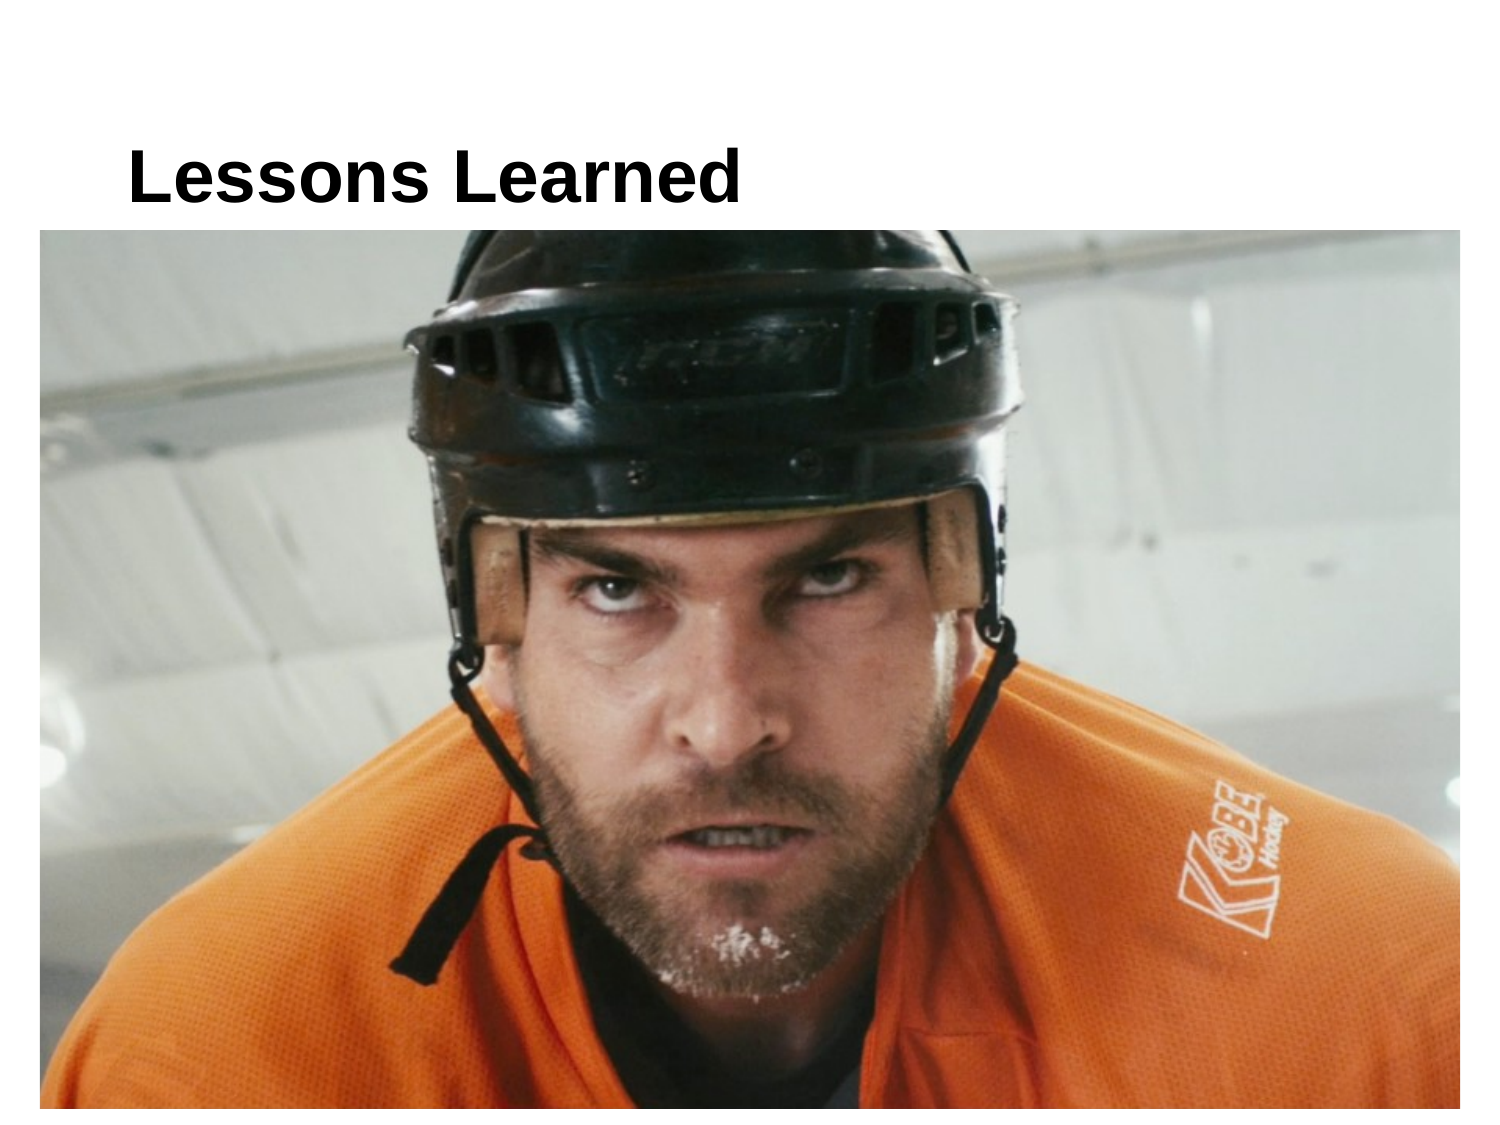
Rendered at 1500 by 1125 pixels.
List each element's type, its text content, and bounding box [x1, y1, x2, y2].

text_box [39, 230, 1461, 1109]
title Lessons Learned [75, 45, 1425, 230]
